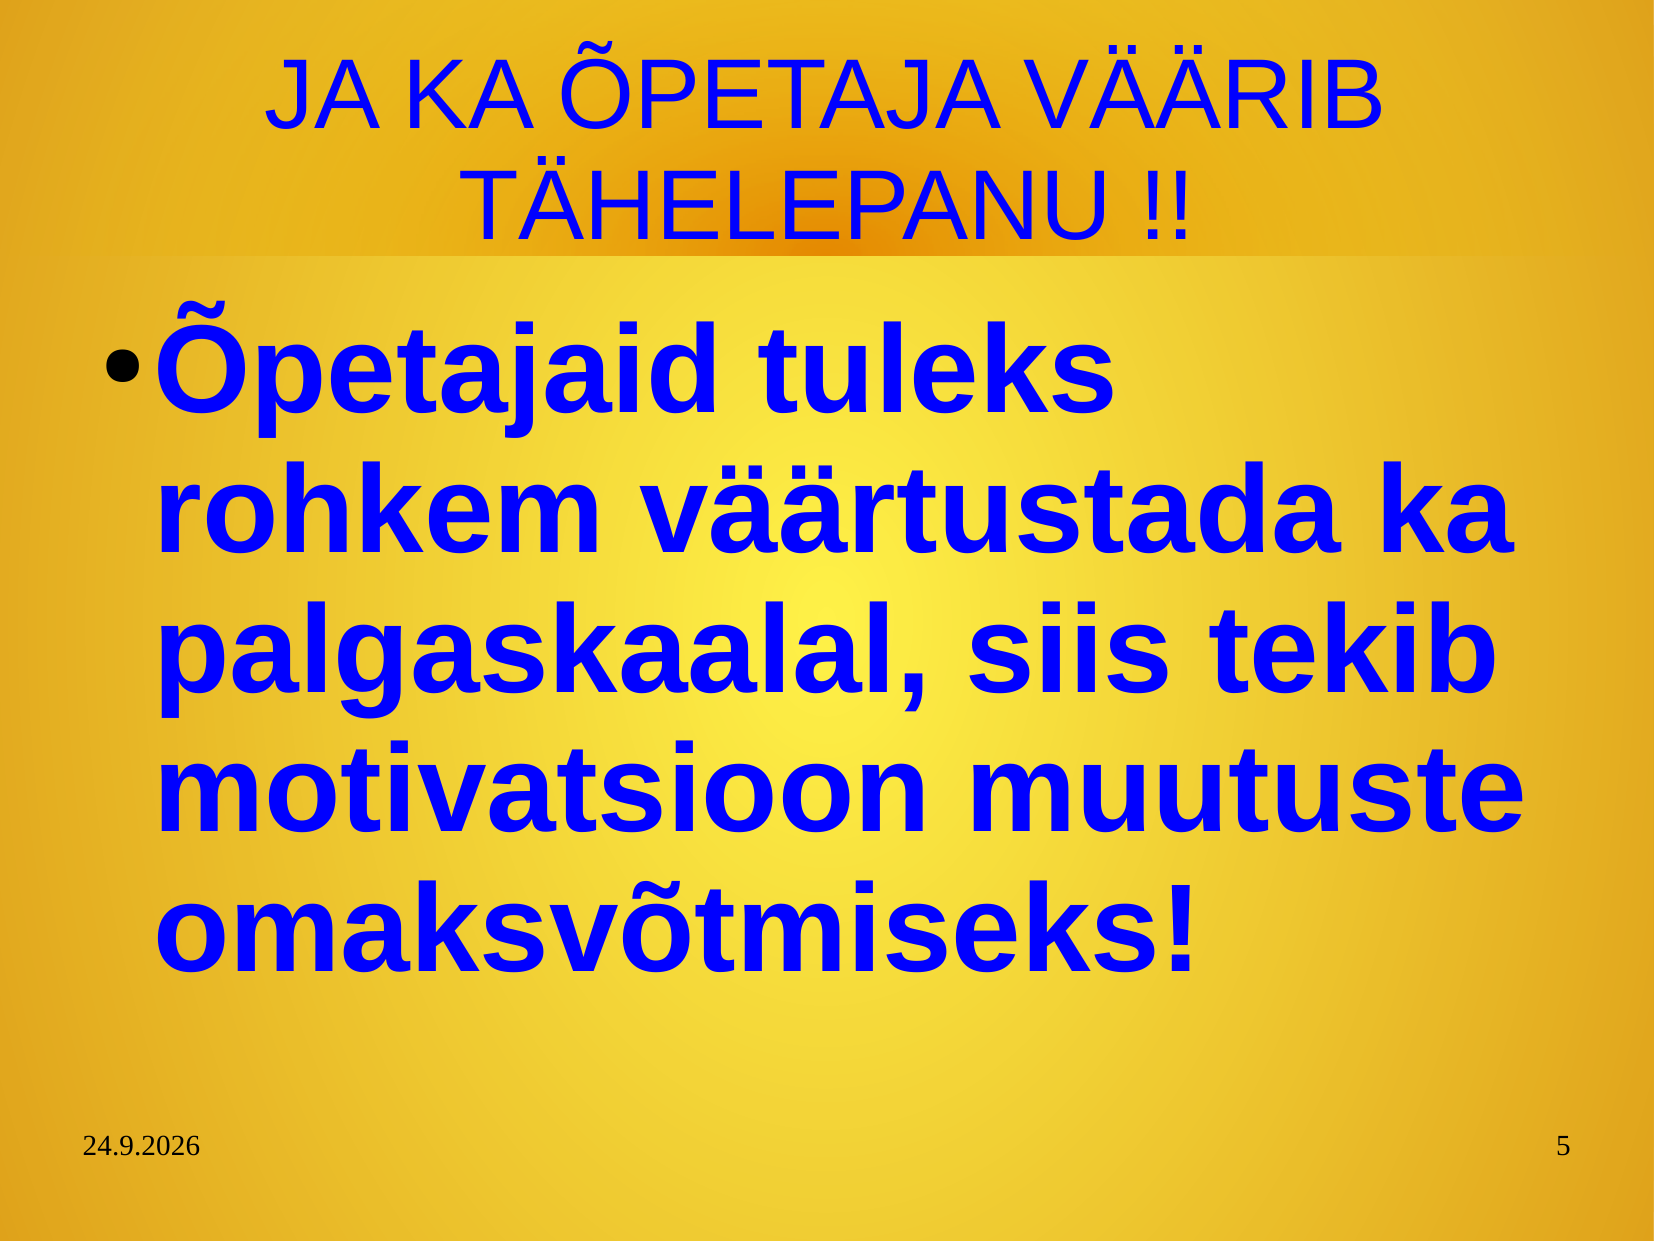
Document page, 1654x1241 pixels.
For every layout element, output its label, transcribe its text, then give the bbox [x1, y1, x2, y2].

list Õpetajaid tuleks rohkem väärtustada ka palgaskaalal, siis tekib motivatsioon muutuste omaksvõtmiseks! [82, 299, 1571, 1019]
title JA KA ÕPETAJA VÄÄRIB TÄHELEPANU !! [82, 38, 1571, 261]
